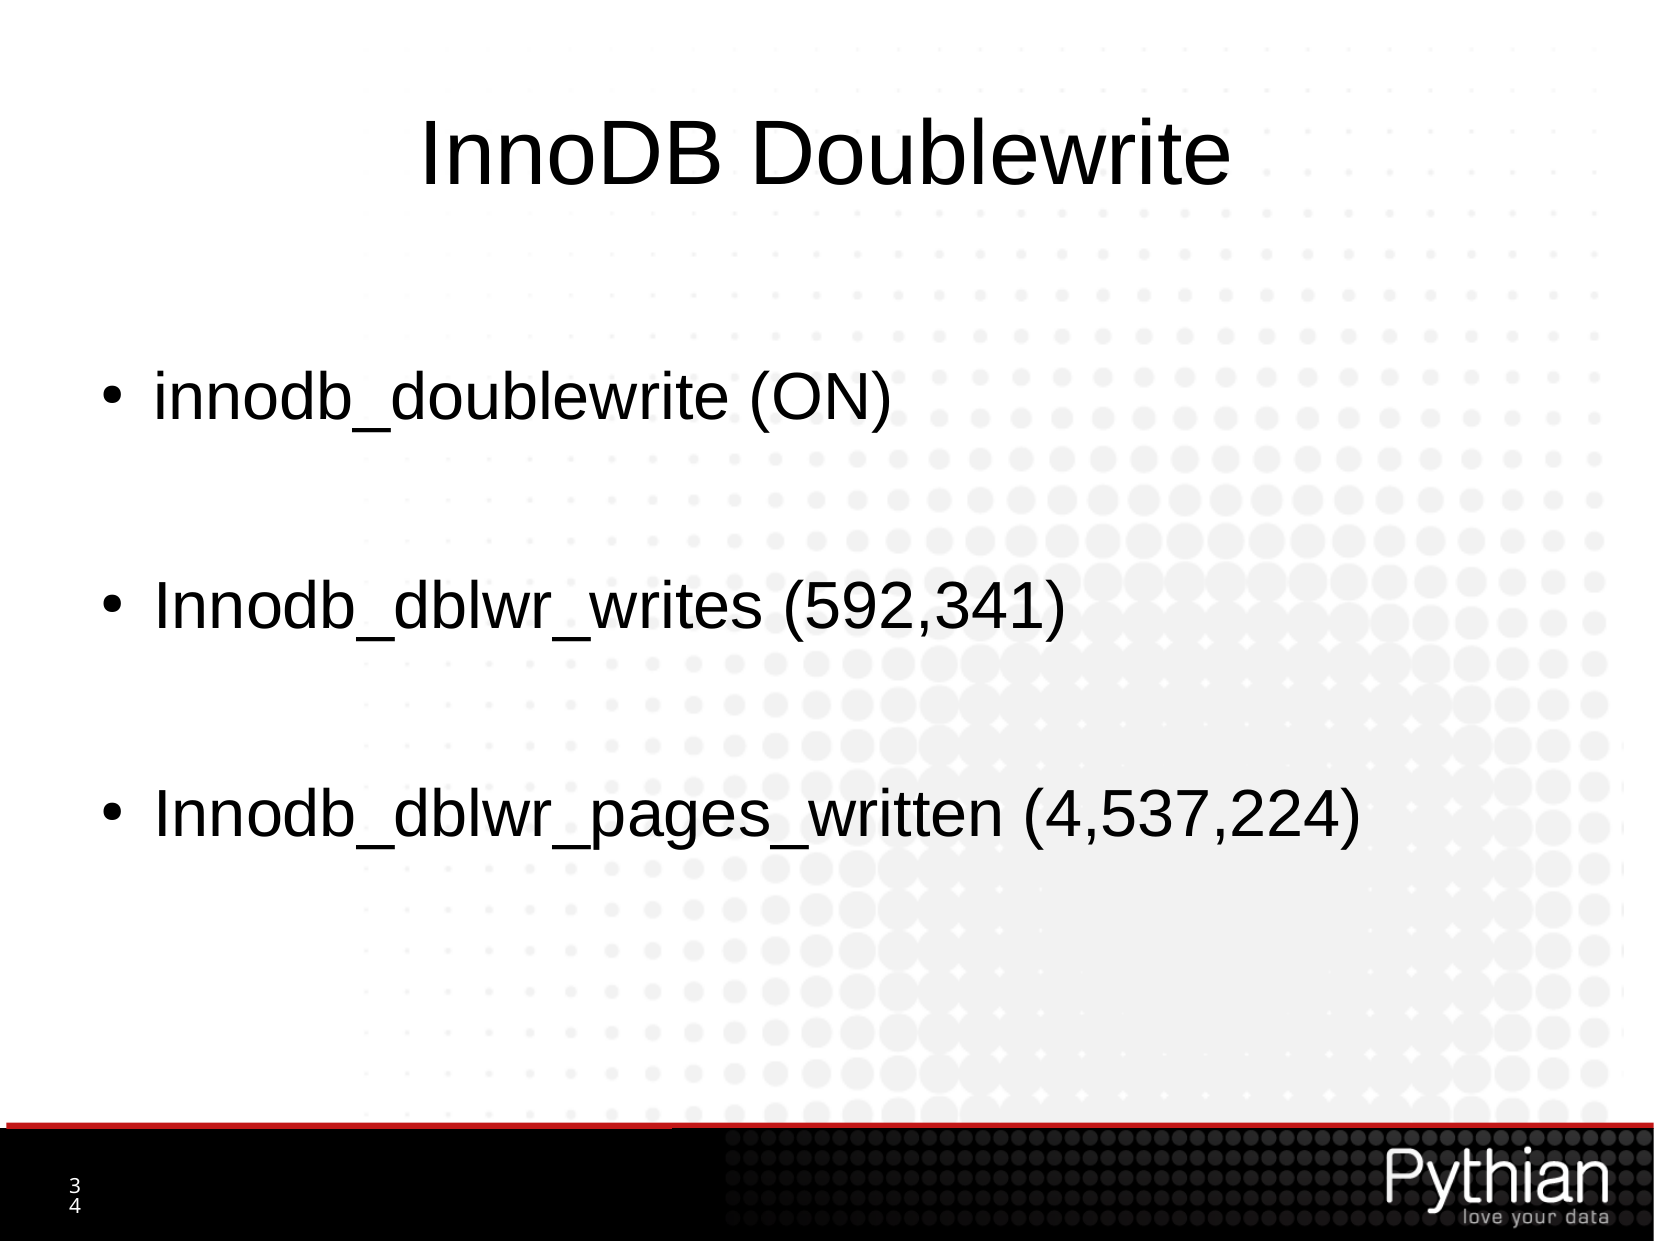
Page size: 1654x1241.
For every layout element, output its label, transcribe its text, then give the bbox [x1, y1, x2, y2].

title InnoDB Doublewrite [82, 49, 1571, 254]
picture [672, 1128, 1654, 1241]
picture [355, 46, 1624, 1122]
list innodb_doublewrite (ON) Innodb_dblwr_writes (592,341) Innodb_dblwr_pages_written (4,537,224) [82, 254, 1571, 1074]
